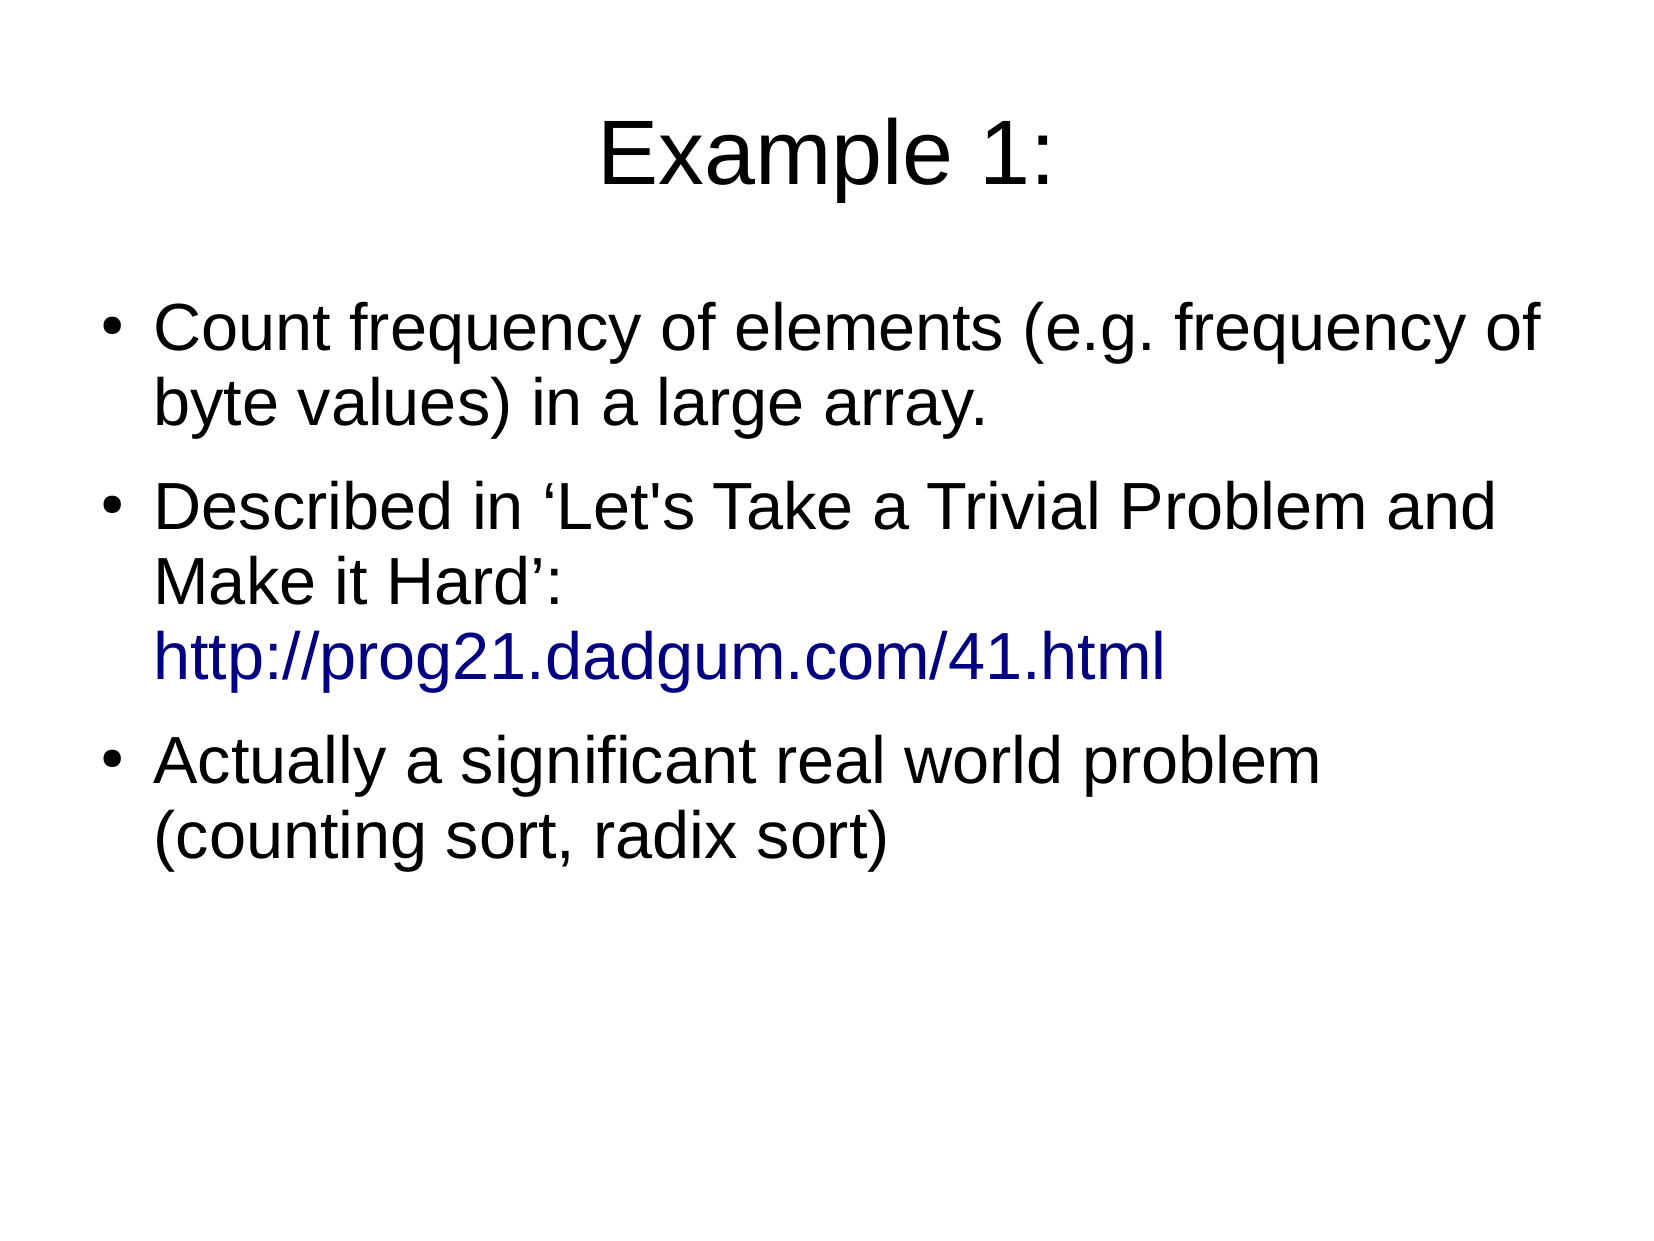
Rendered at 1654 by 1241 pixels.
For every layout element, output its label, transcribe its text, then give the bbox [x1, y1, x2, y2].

list Count frequency of elements (e.g. frequency of byte values) in a large array. Described in ‘Let's Take a Trivial Problem and Make it Hard’: http://prog21.dadgum.com/41.html Actually a significant real world problem (counting sort, radix sort) [82, 290, 1571, 1010]
title Example 1: [82, 49, 1571, 257]
